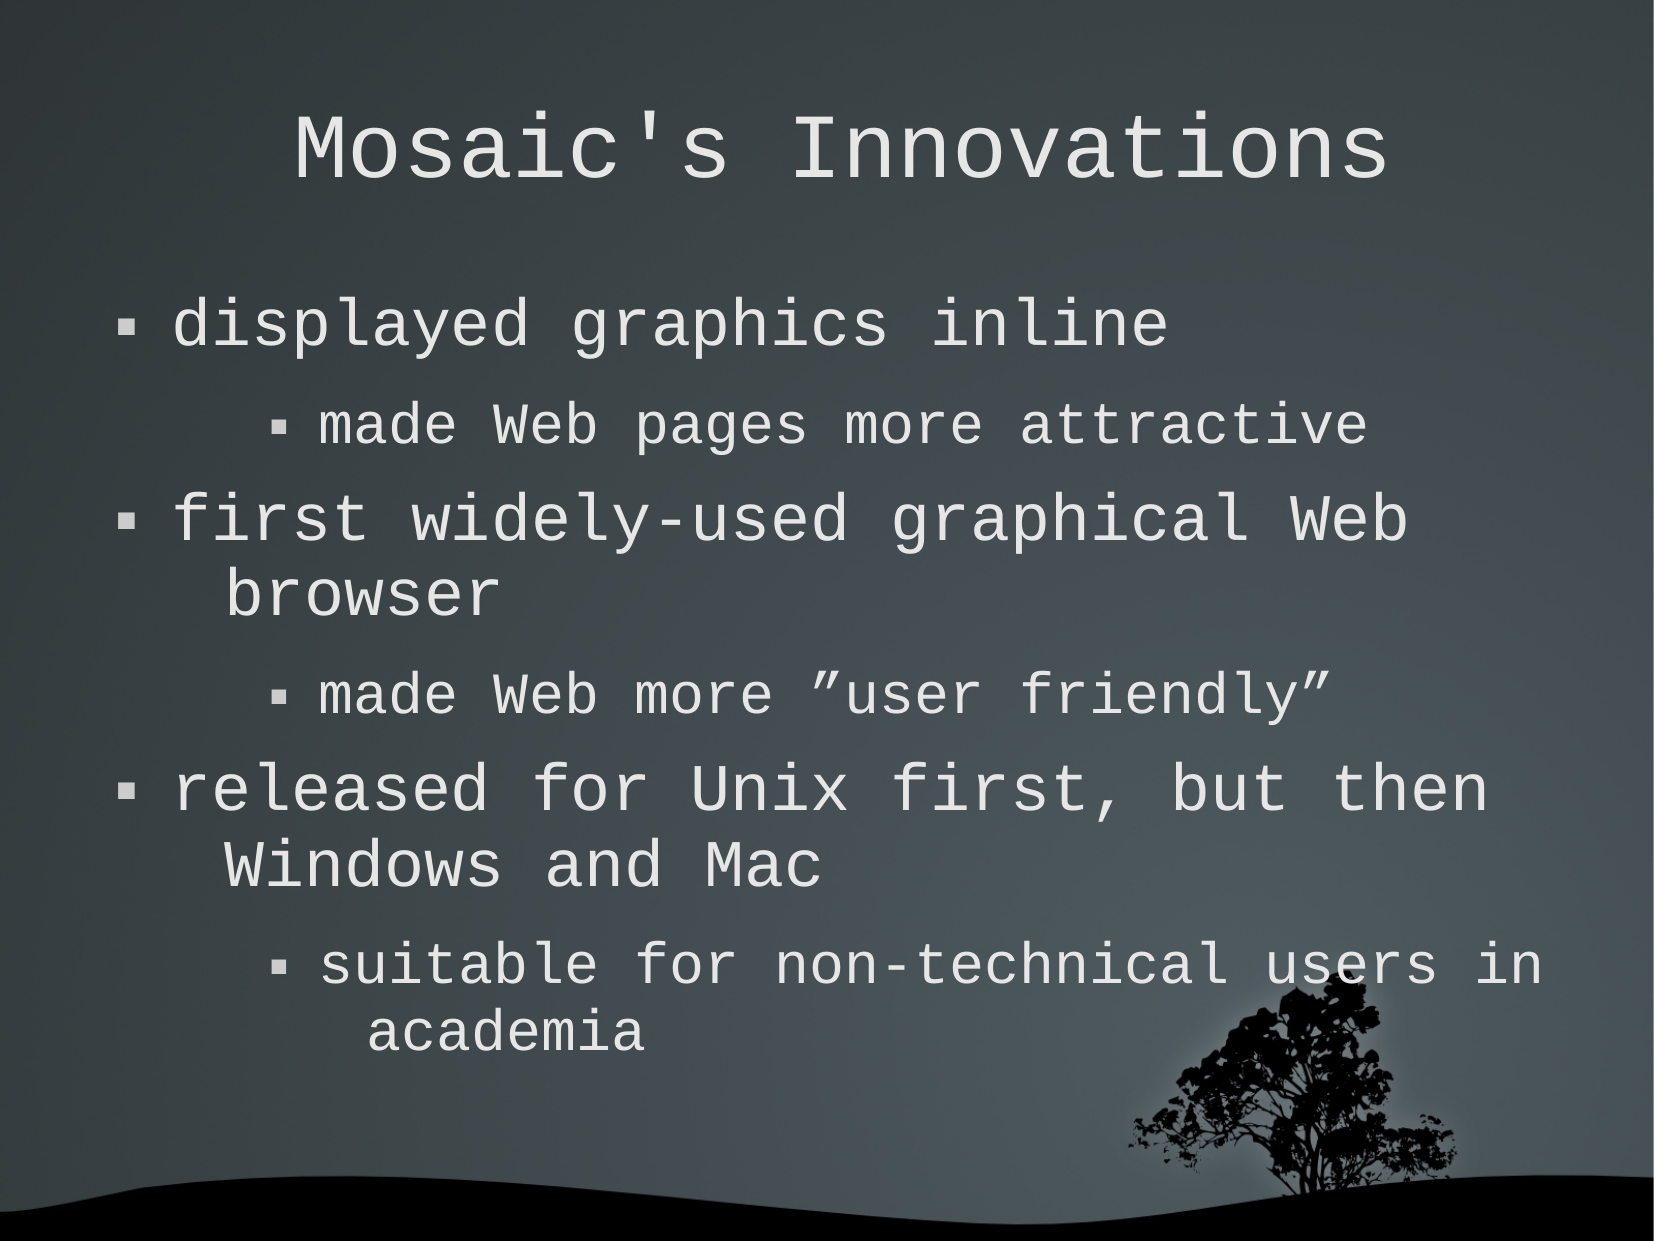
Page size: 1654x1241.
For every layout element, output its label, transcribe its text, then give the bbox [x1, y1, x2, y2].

title Mosaic's Innovations [82, 56, 1571, 250]
picture [0, 0, 1654, 1241]
list displayed graphics inline made Web pages more attractive first widely-used graphical Web browser made Web more ”user friendly” released for Unix first, but then Windows and Mac suitable for non-technical users in academia [82, 290, 1571, 1094]
